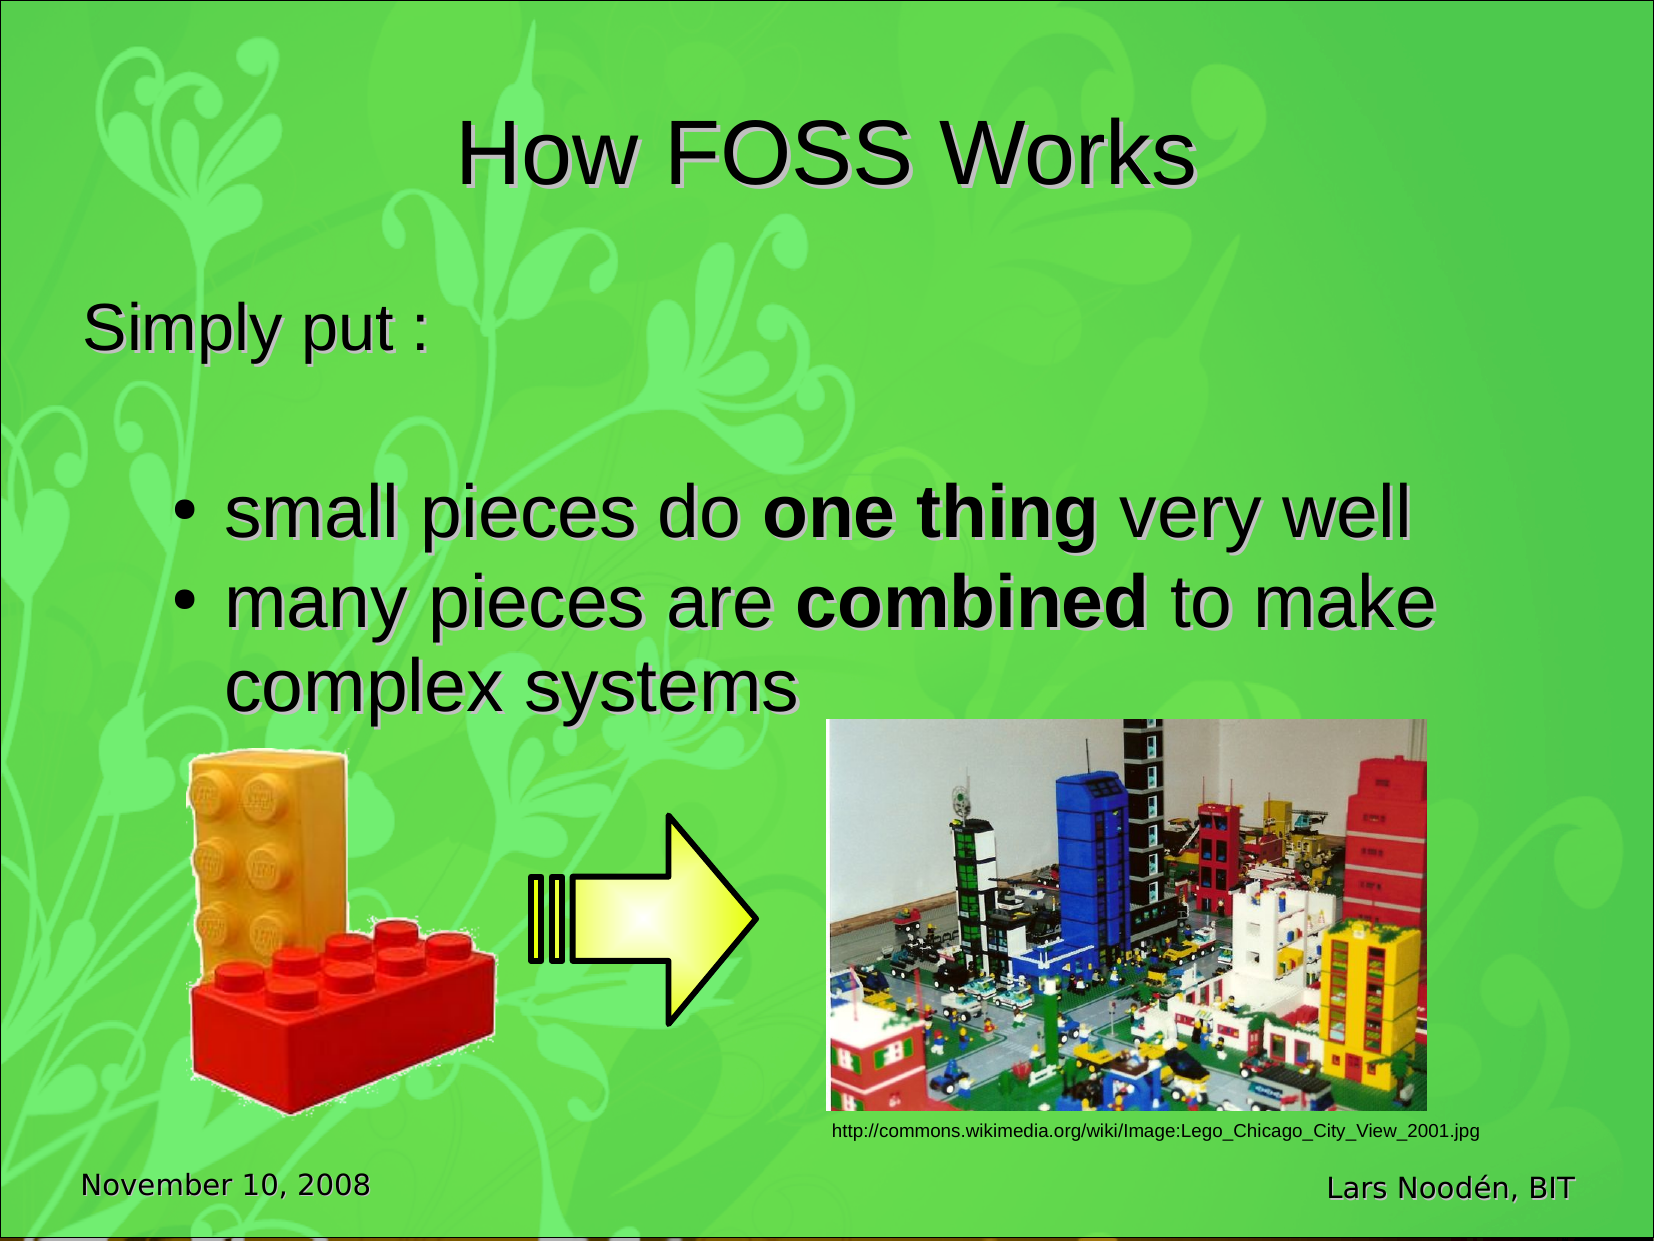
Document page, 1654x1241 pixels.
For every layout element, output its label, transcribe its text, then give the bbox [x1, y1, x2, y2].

text_box [572, 815, 757, 1025]
picture [186, 748, 502, 1121]
title How FOSS Works [82, 49, 1571, 257]
text_box http://commons.wikimedia.org/wiki/Image:Lego_Chicago_City_View_2001.jpg [817, 1112, 1605, 1155]
text_box [551, 876, 563, 961]
text_box [531, 876, 542, 961]
picture [826, 719, 1427, 1111]
list Simply put : small pieces do one thing very well many pieces are combined to make complex systems [82, 290, 1571, 1109]
